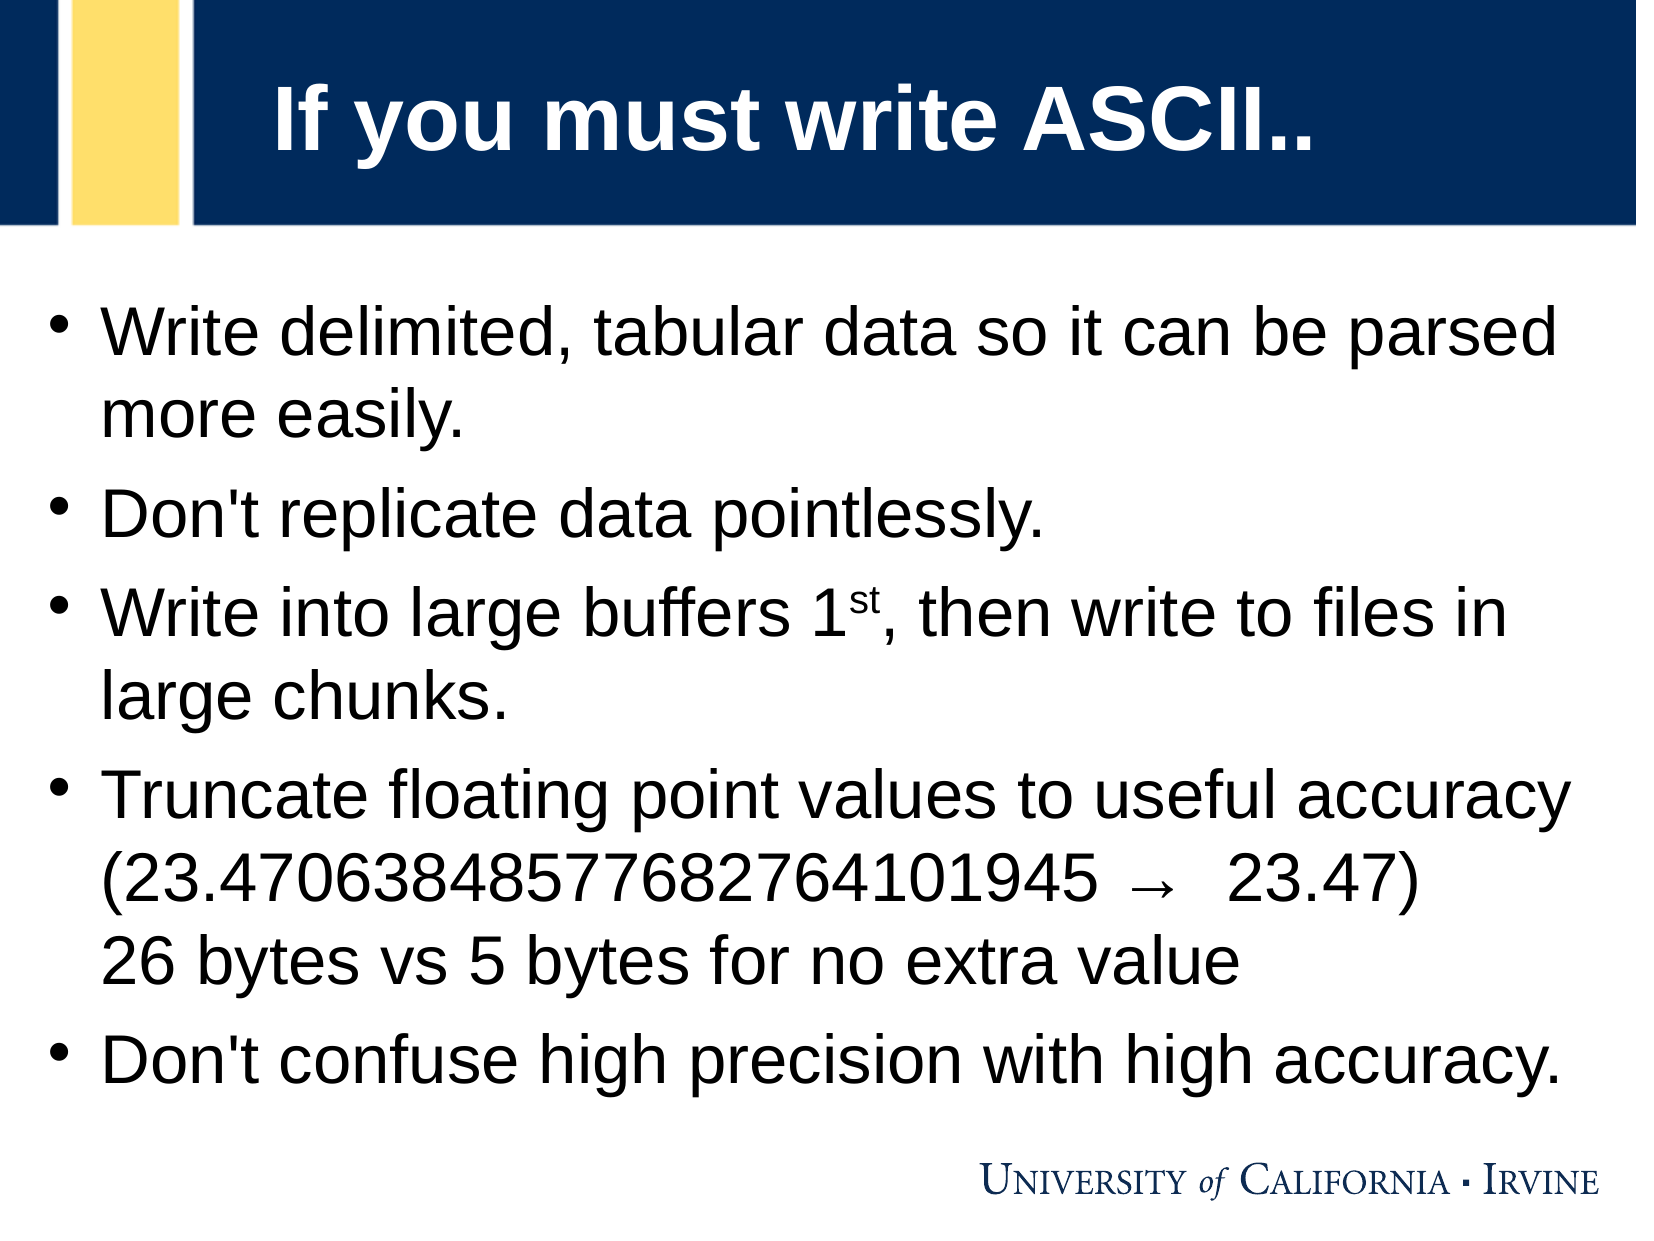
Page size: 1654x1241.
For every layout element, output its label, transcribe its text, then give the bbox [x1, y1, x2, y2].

title If you must write ASCII.. [257, 0, 1654, 228]
picture [0, 0, 1636, 1241]
text_box Write delimited, tabular data so it can be parsed more easily. Don't replicate data pointlessly. Write into large buffers 1st, then write to files in large chunks. Truncate floating point values to useful accuracy (23.47063848577682764101945 → 23.47) 26 bytes vs 5 bytes for no extra value Don't confuse high precision with high accuracy. [15, 278, 1591, 1141]
subtitle [39, 268, 1615, 1130]
